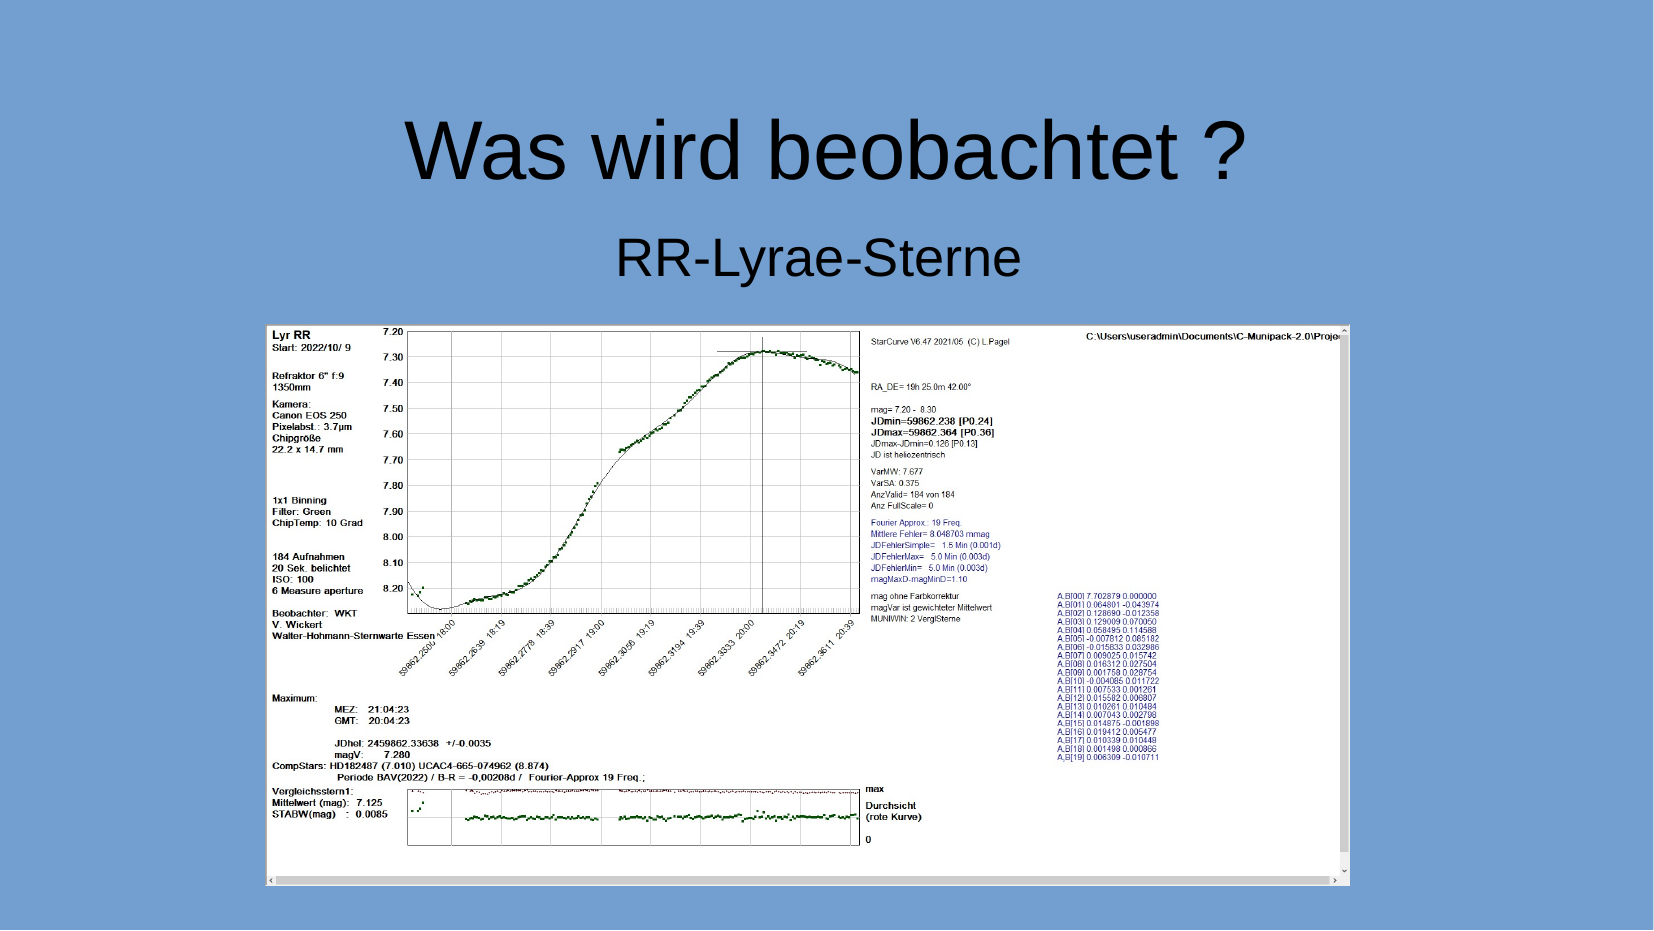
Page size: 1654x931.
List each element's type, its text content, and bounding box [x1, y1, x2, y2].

picture [265, 324, 1350, 886]
text_box Was wird beobachtet ? RR-Lyrae-Sterne [29, 29, 1625, 931]
